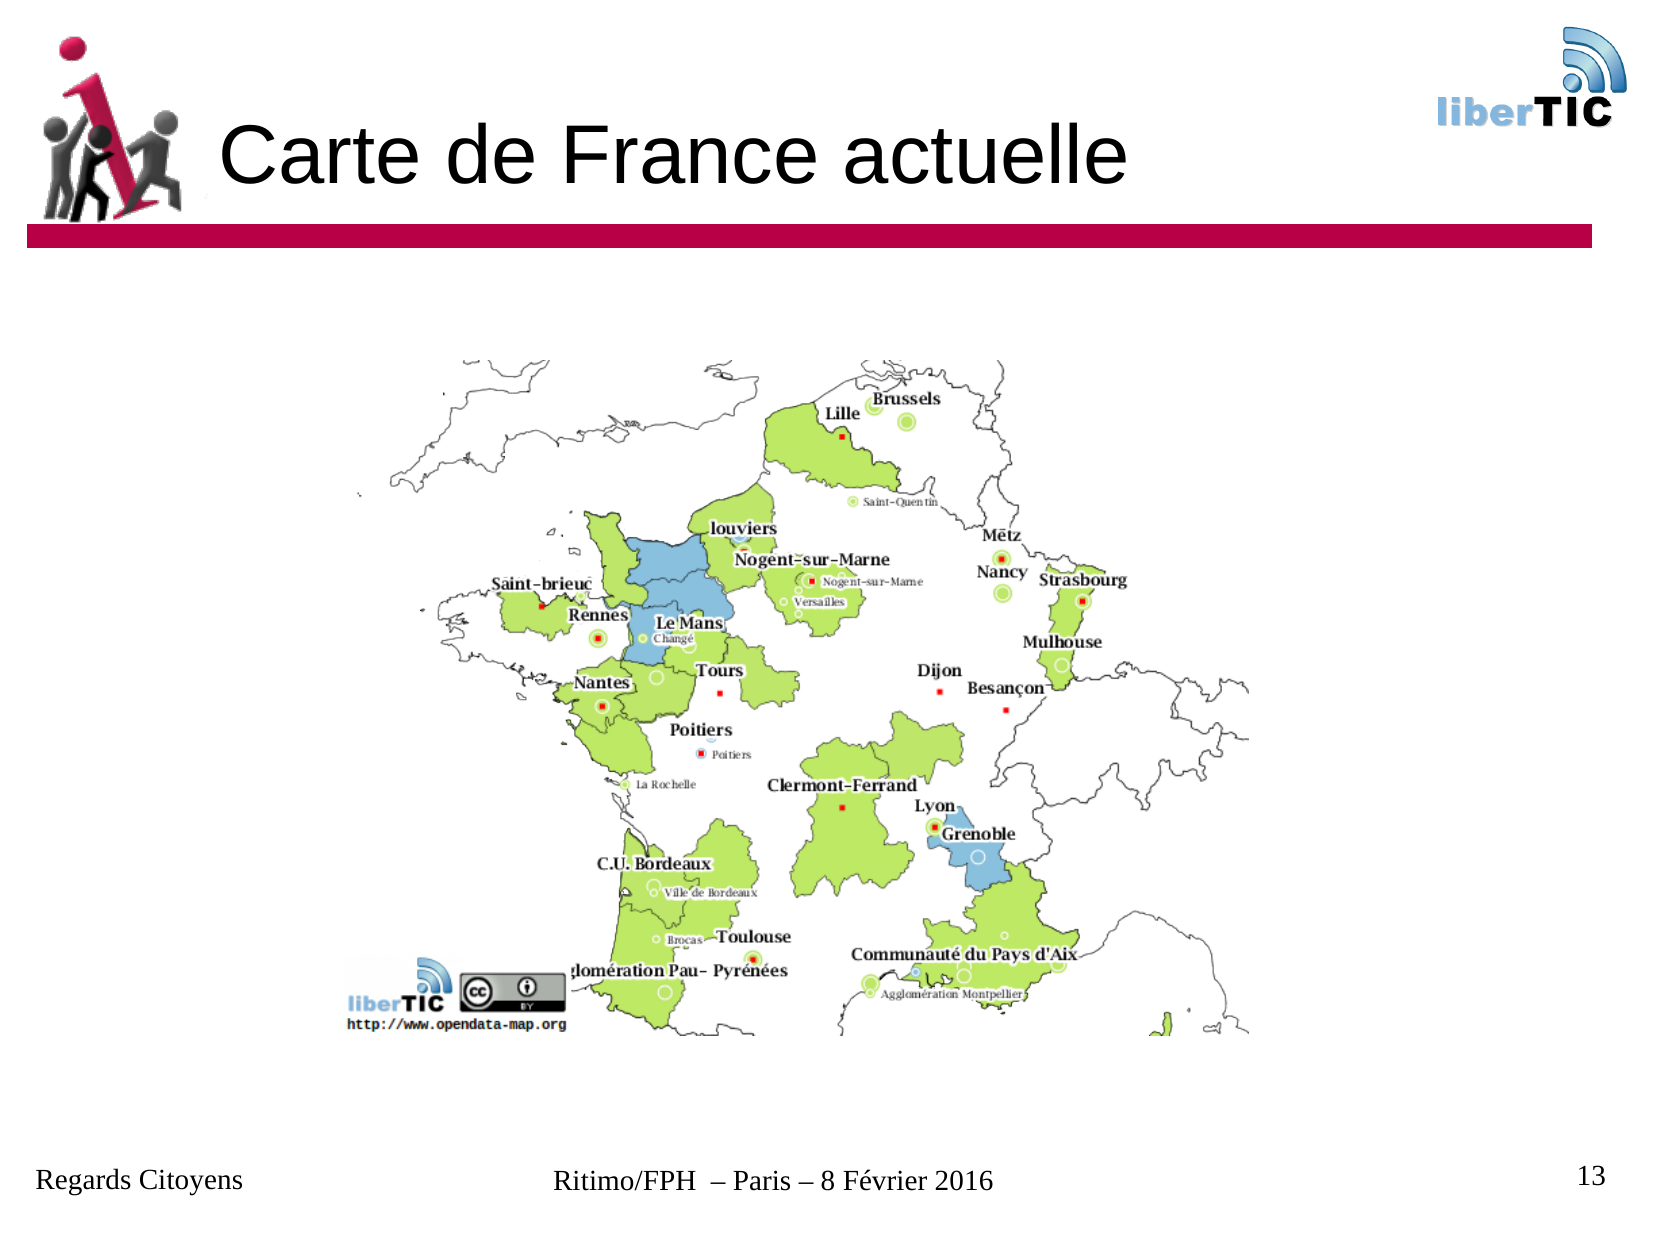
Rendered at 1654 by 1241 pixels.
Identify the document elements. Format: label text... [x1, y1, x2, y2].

picture [343, 360, 1249, 1036]
title Carte de France actuelle [218, 59, 1654, 252]
picture [1407, 11, 1654, 161]
picture [27, 31, 208, 224]
